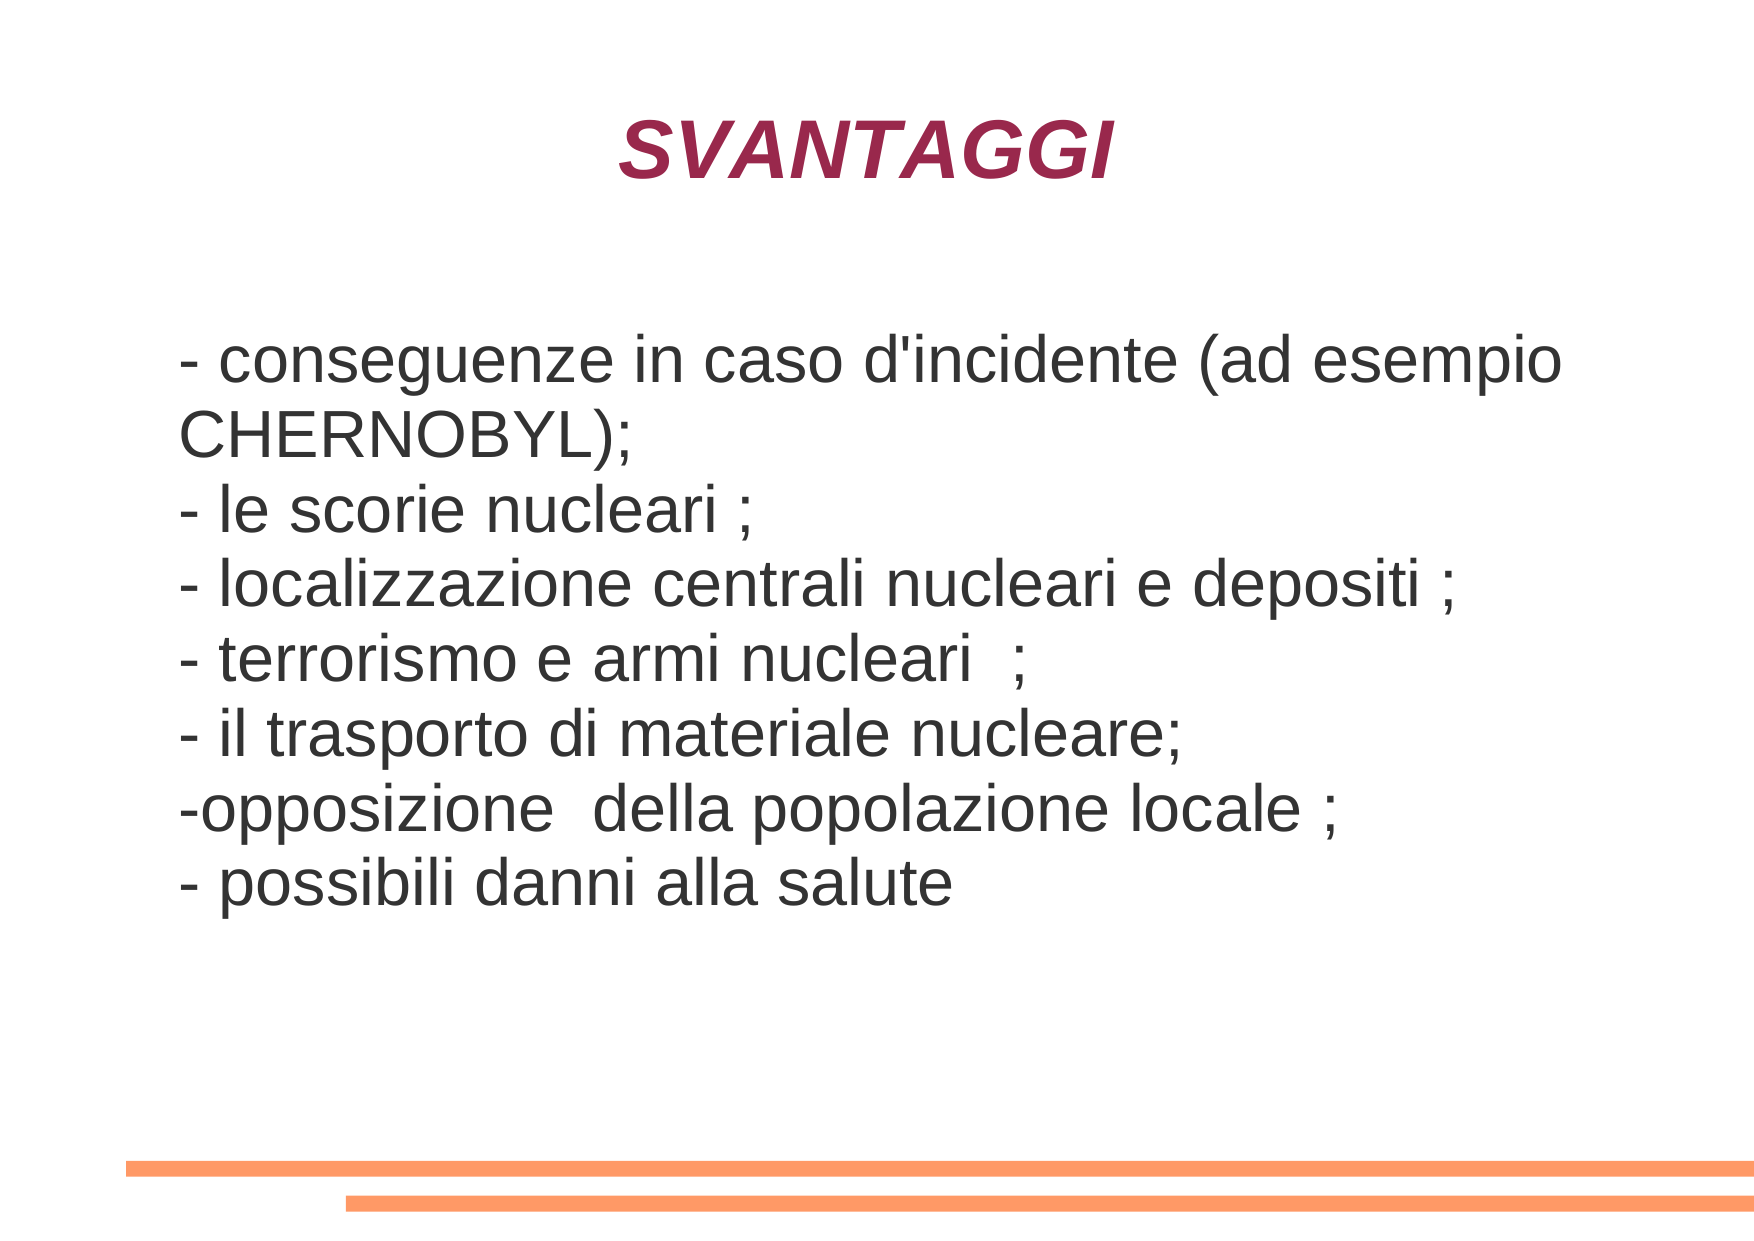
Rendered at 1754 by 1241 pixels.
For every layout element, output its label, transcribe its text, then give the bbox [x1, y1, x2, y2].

list - conseguenze in caso d'incidente (ad esempio CHERNOBYL); - le scorie nucleari ; - localizzazione centrali nucleari e depositi ; - terrorismo e armi nucleari ; - il trasporto di materiale nucleare; -opposizione della popolazione locale ; - possibili danni alla salute [128, 322, 1656, 1118]
title SVANTAGGI [128, 53, 1627, 246]
